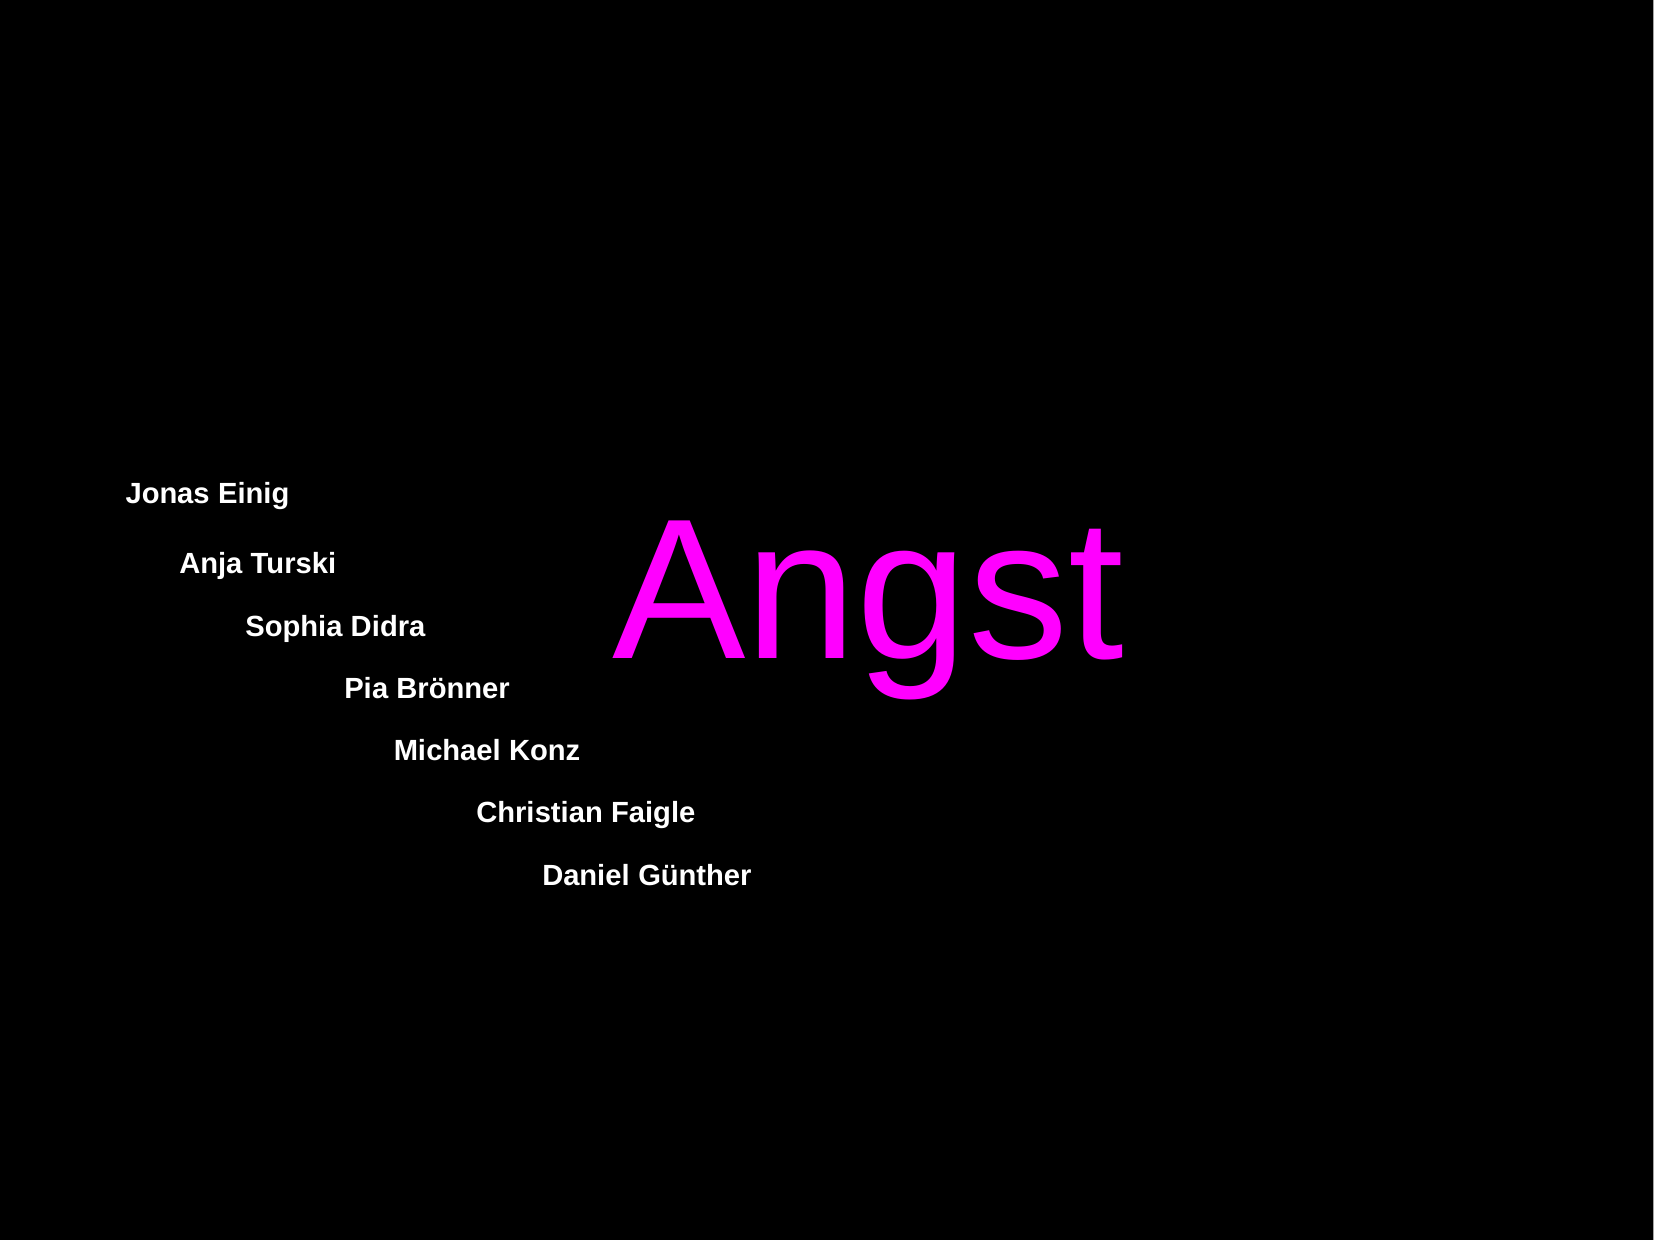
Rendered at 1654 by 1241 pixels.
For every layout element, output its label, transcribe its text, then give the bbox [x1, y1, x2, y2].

list Jonas Einig Anja Turski Sophia Didra Pia Brönner Michael Konz Christian Faigle Daniel Günther [88, 442, 815, 1241]
title Angst [815, 477, 1613, 702]
